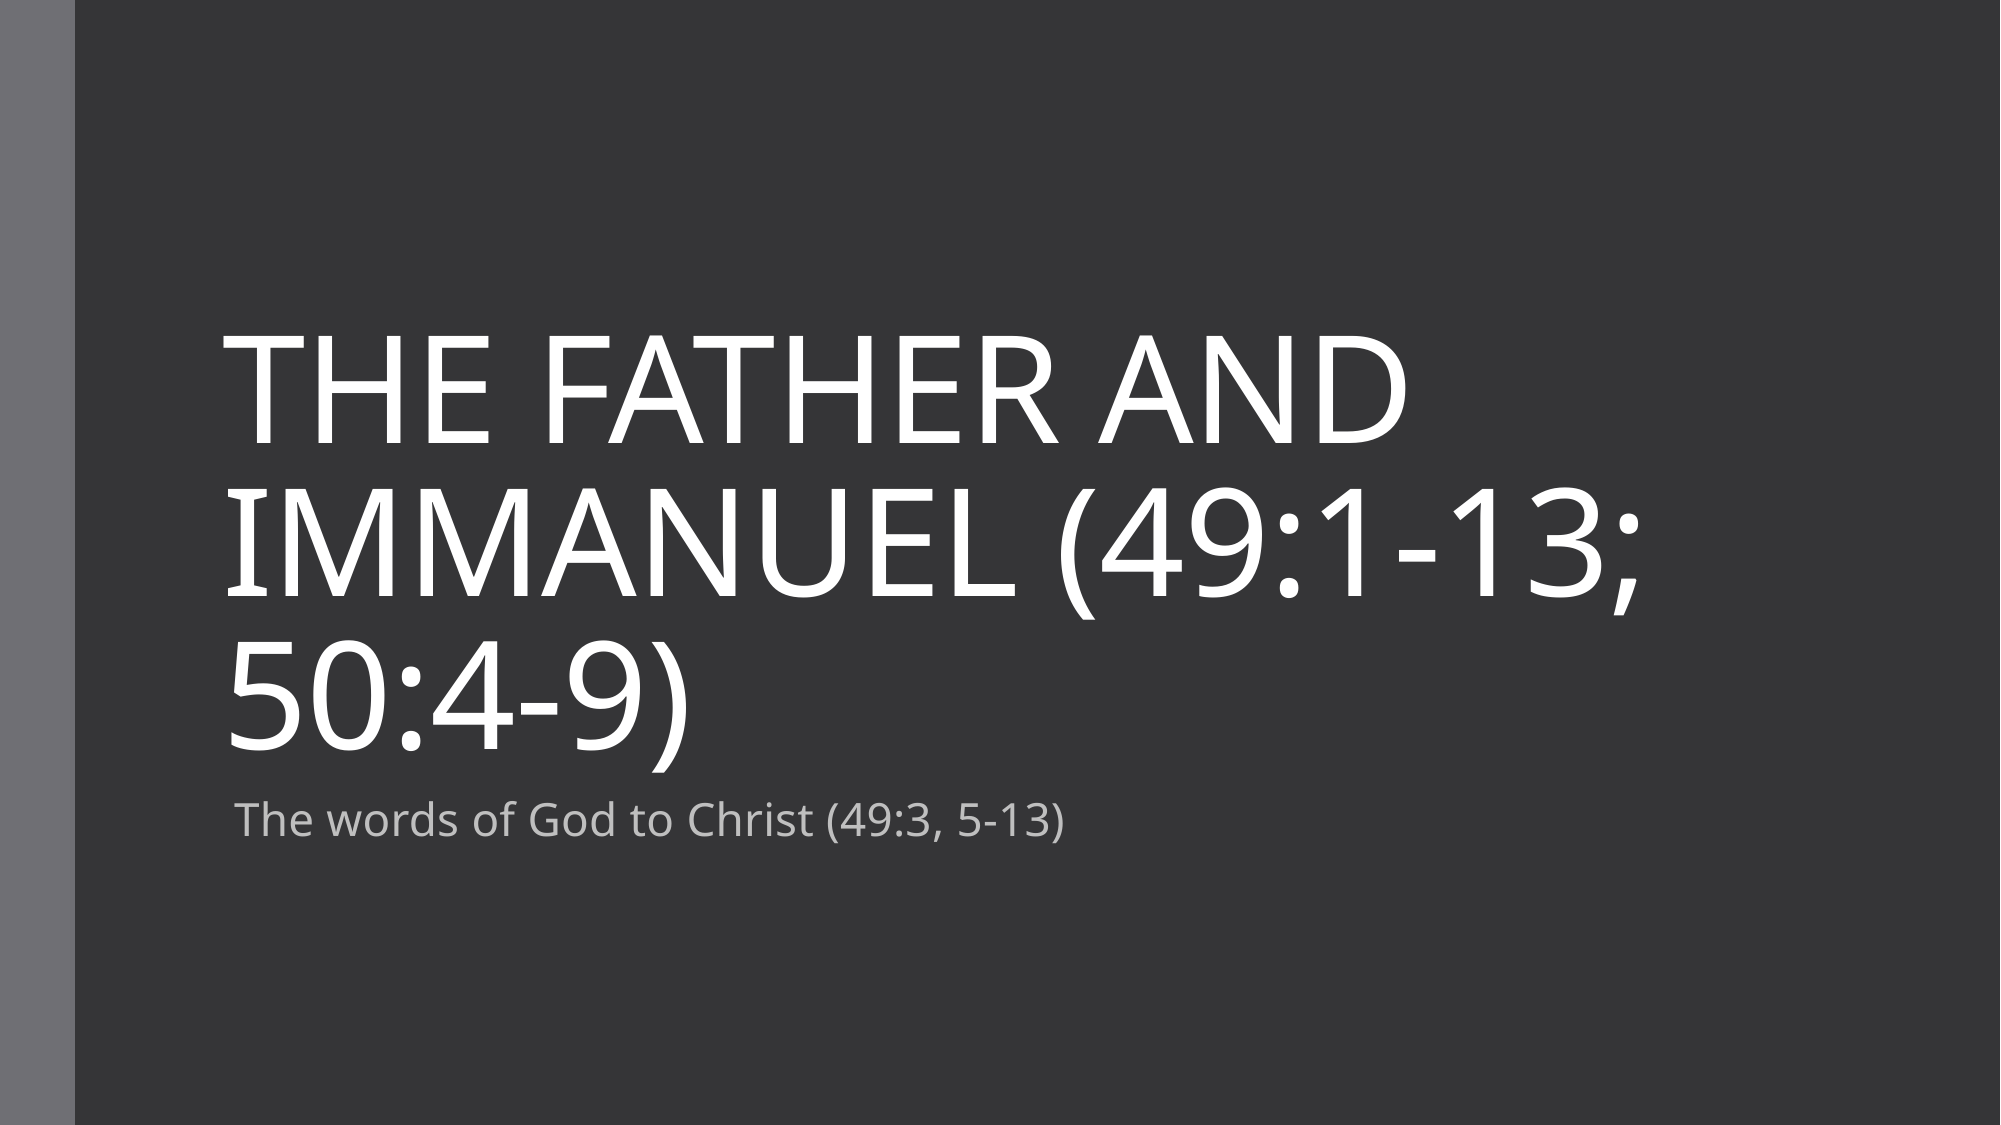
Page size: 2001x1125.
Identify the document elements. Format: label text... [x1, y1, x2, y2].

subtitle The words of God to Christ (49:3, 5-13) [206, 787, 1752, 1066]
title THE FATHER AND IMMANUEL (49:1-13; 50:4-9) [206, 124, 1752, 787]
